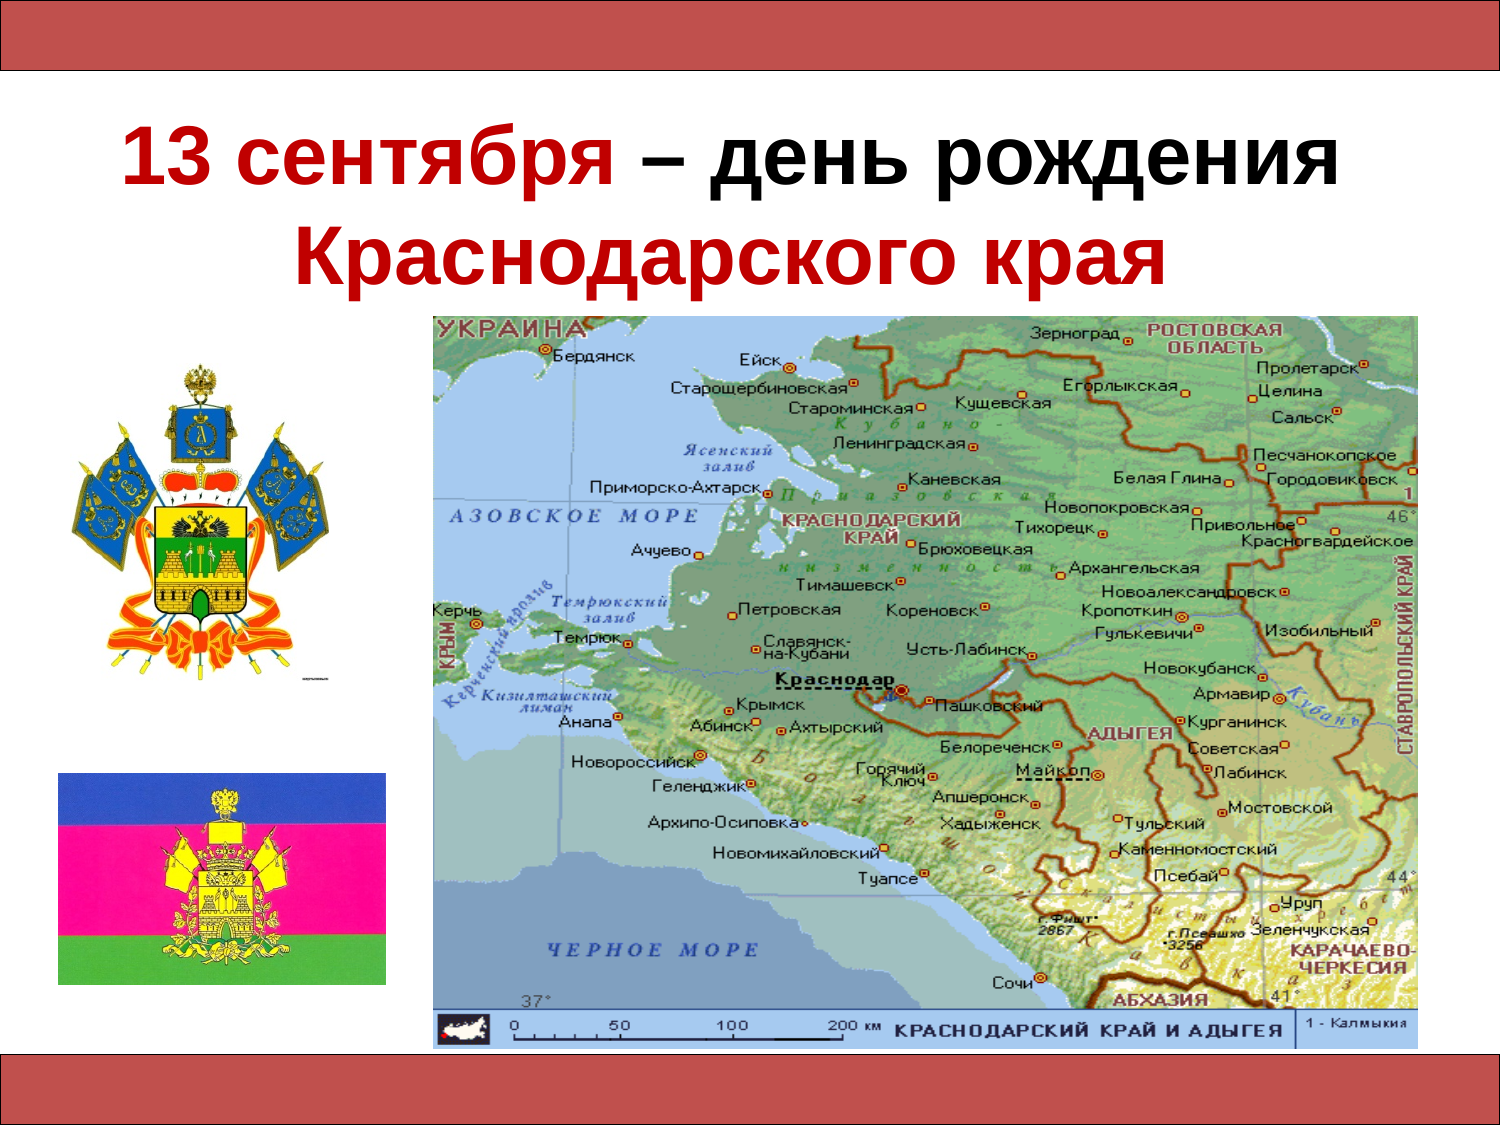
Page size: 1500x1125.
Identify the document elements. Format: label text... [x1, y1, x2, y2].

picture [70, 363, 329, 681]
picture [433, 316, 1418, 1049]
text_box [0, 0, 1500, 71]
picture [58, 773, 386, 985]
text_box 13 сентября – день рождения Краснодарского края [93, 93, 1369, 282]
text_box [0, 1054, 1500, 1125]
